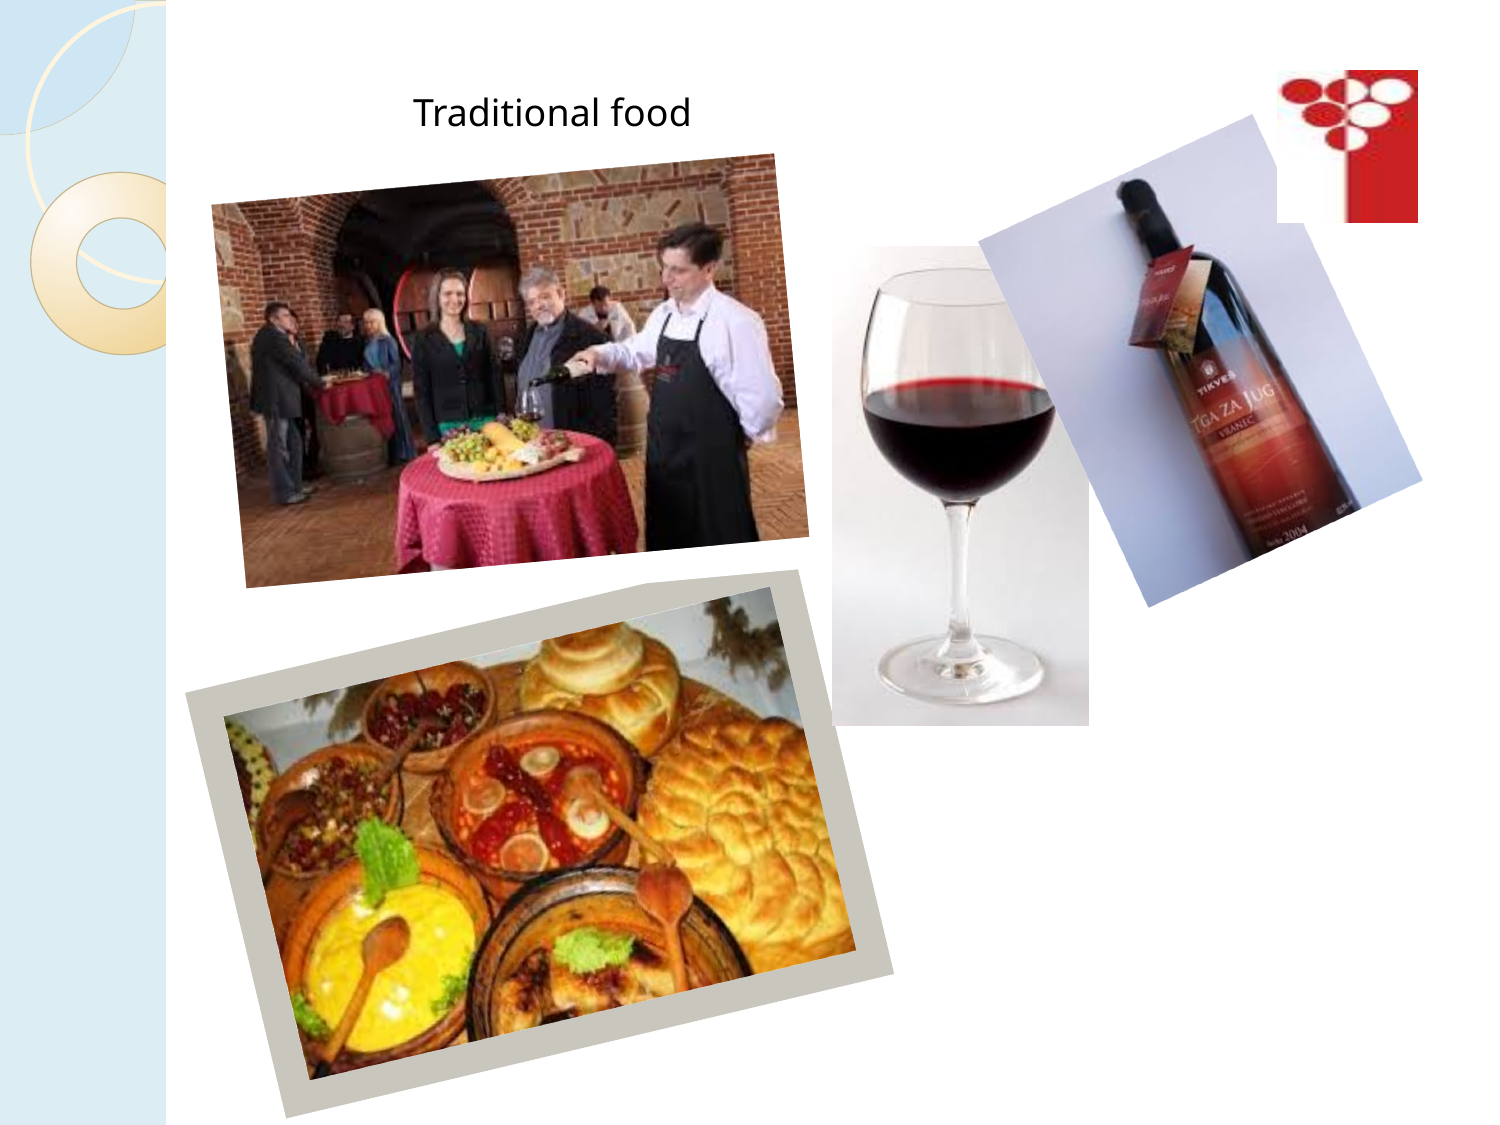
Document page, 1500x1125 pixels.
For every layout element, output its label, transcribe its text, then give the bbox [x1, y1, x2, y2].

picture [222, 586, 857, 1081]
picture [832, 70, 1423, 726]
text_box Traditional food [398, 81, 879, 142]
picture [210, 152, 810, 589]
